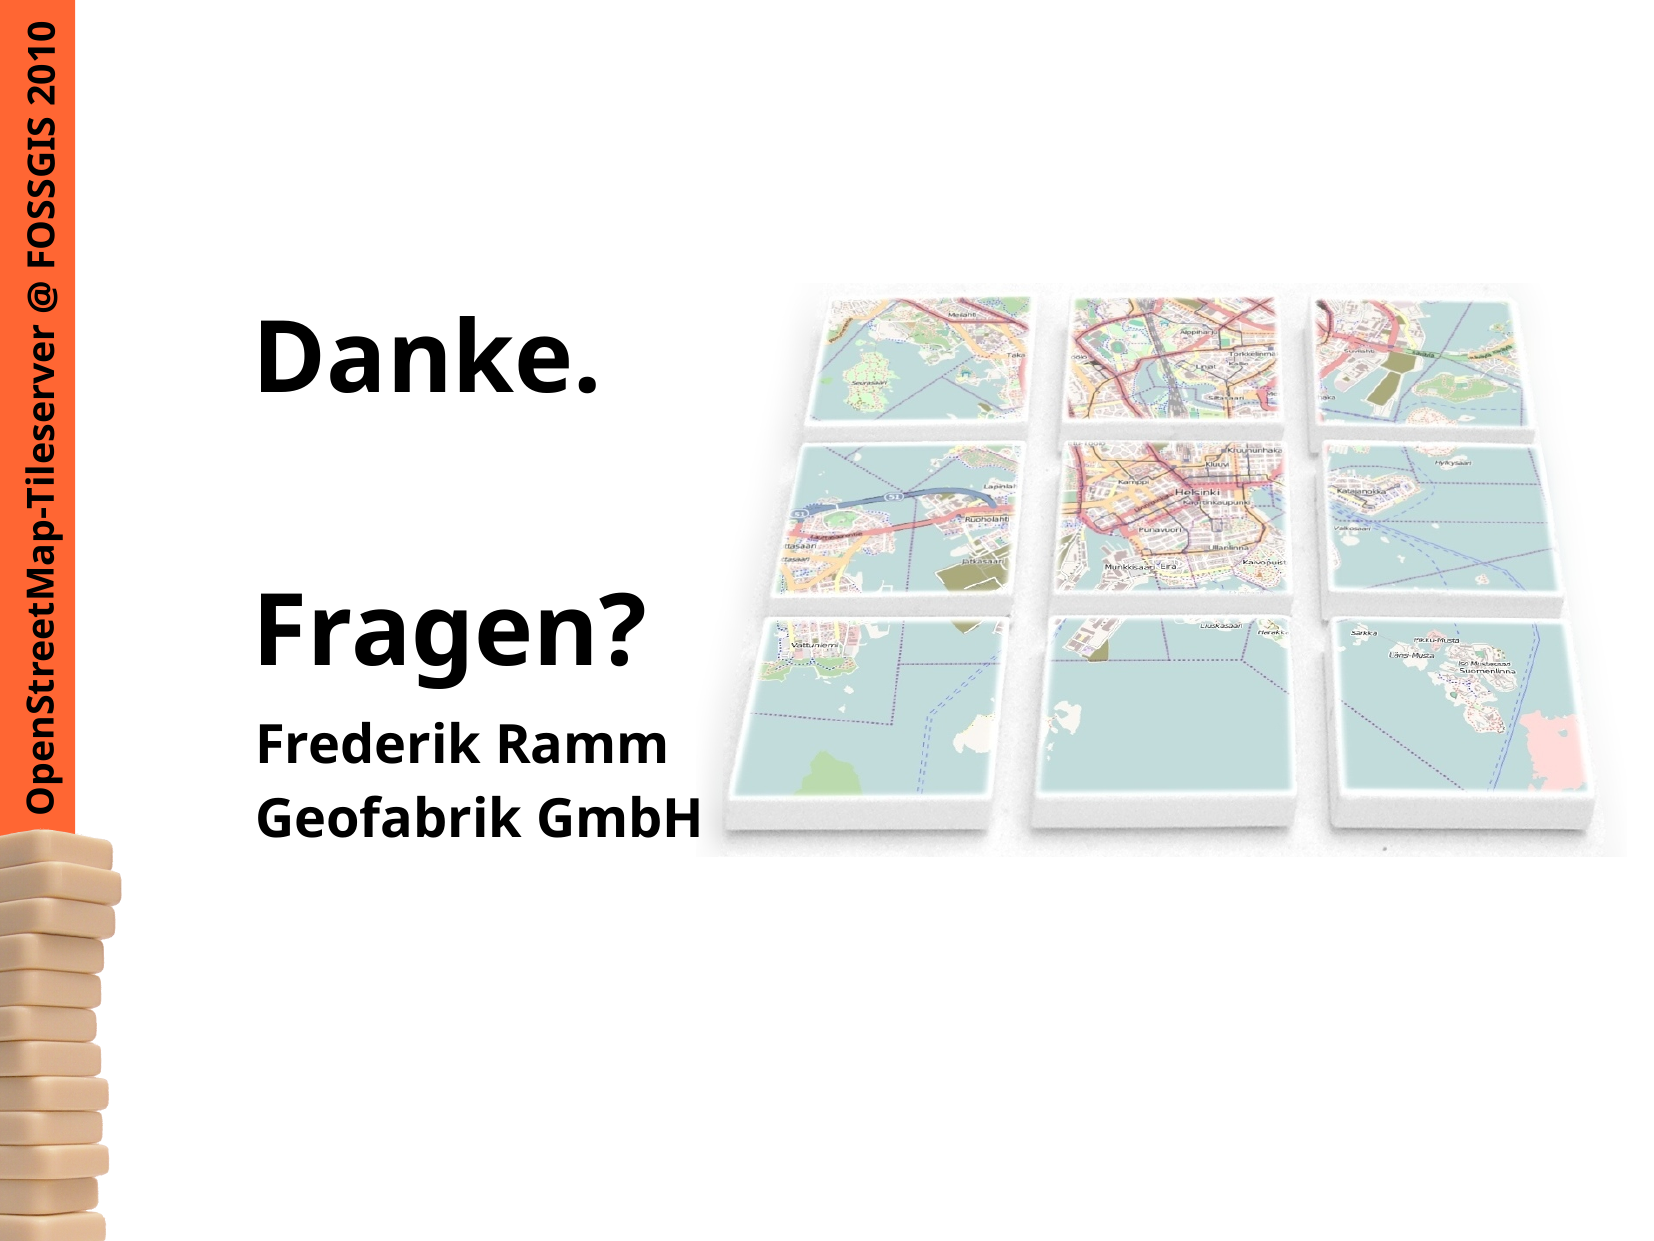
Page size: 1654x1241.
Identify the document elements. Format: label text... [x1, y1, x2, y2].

text_box Frederik Ramm Geofabrik GmbH [240, 698, 729, 839]
text_box Danke. Fragen? [238, 278, 1401, 641]
picture [0, 816, 133, 1241]
picture [696, 283, 1627, 857]
